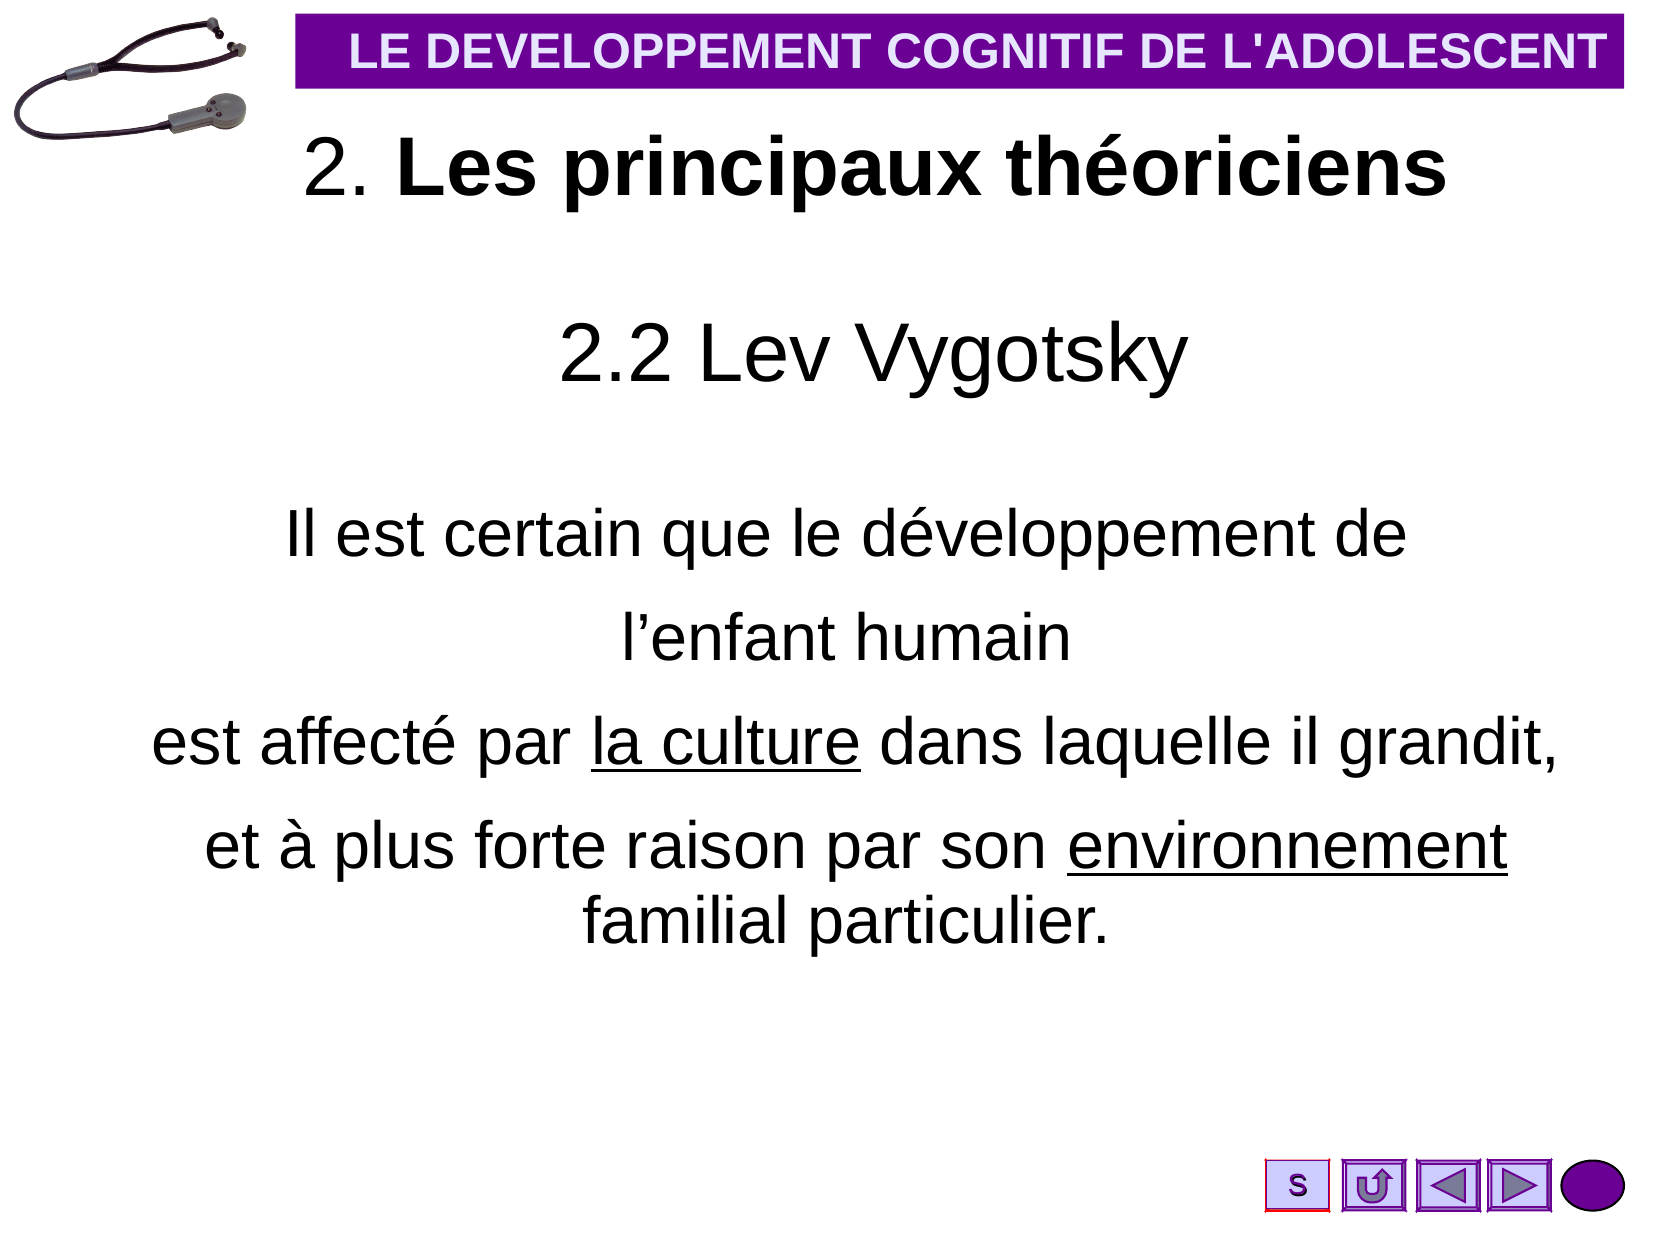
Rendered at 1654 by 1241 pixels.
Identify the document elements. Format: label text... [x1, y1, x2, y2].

text_box 2. Les principaux théoriciens 2.2 Lev Vygotsky [287, 112, 1466, 383]
list Il est certain que le développement de l’enfant humain est affecté par la culture dans laquelle il grandit, et à plus forte raison par son environnement familial particulier. [88, 383, 1625, 1011]
picture [8, 8, 260, 153]
text_box LE DEVELOPPEMENT COGNITIF DE L'ADOLESCENT [295, 13, 1625, 89]
text_box [1561, 1160, 1625, 1211]
